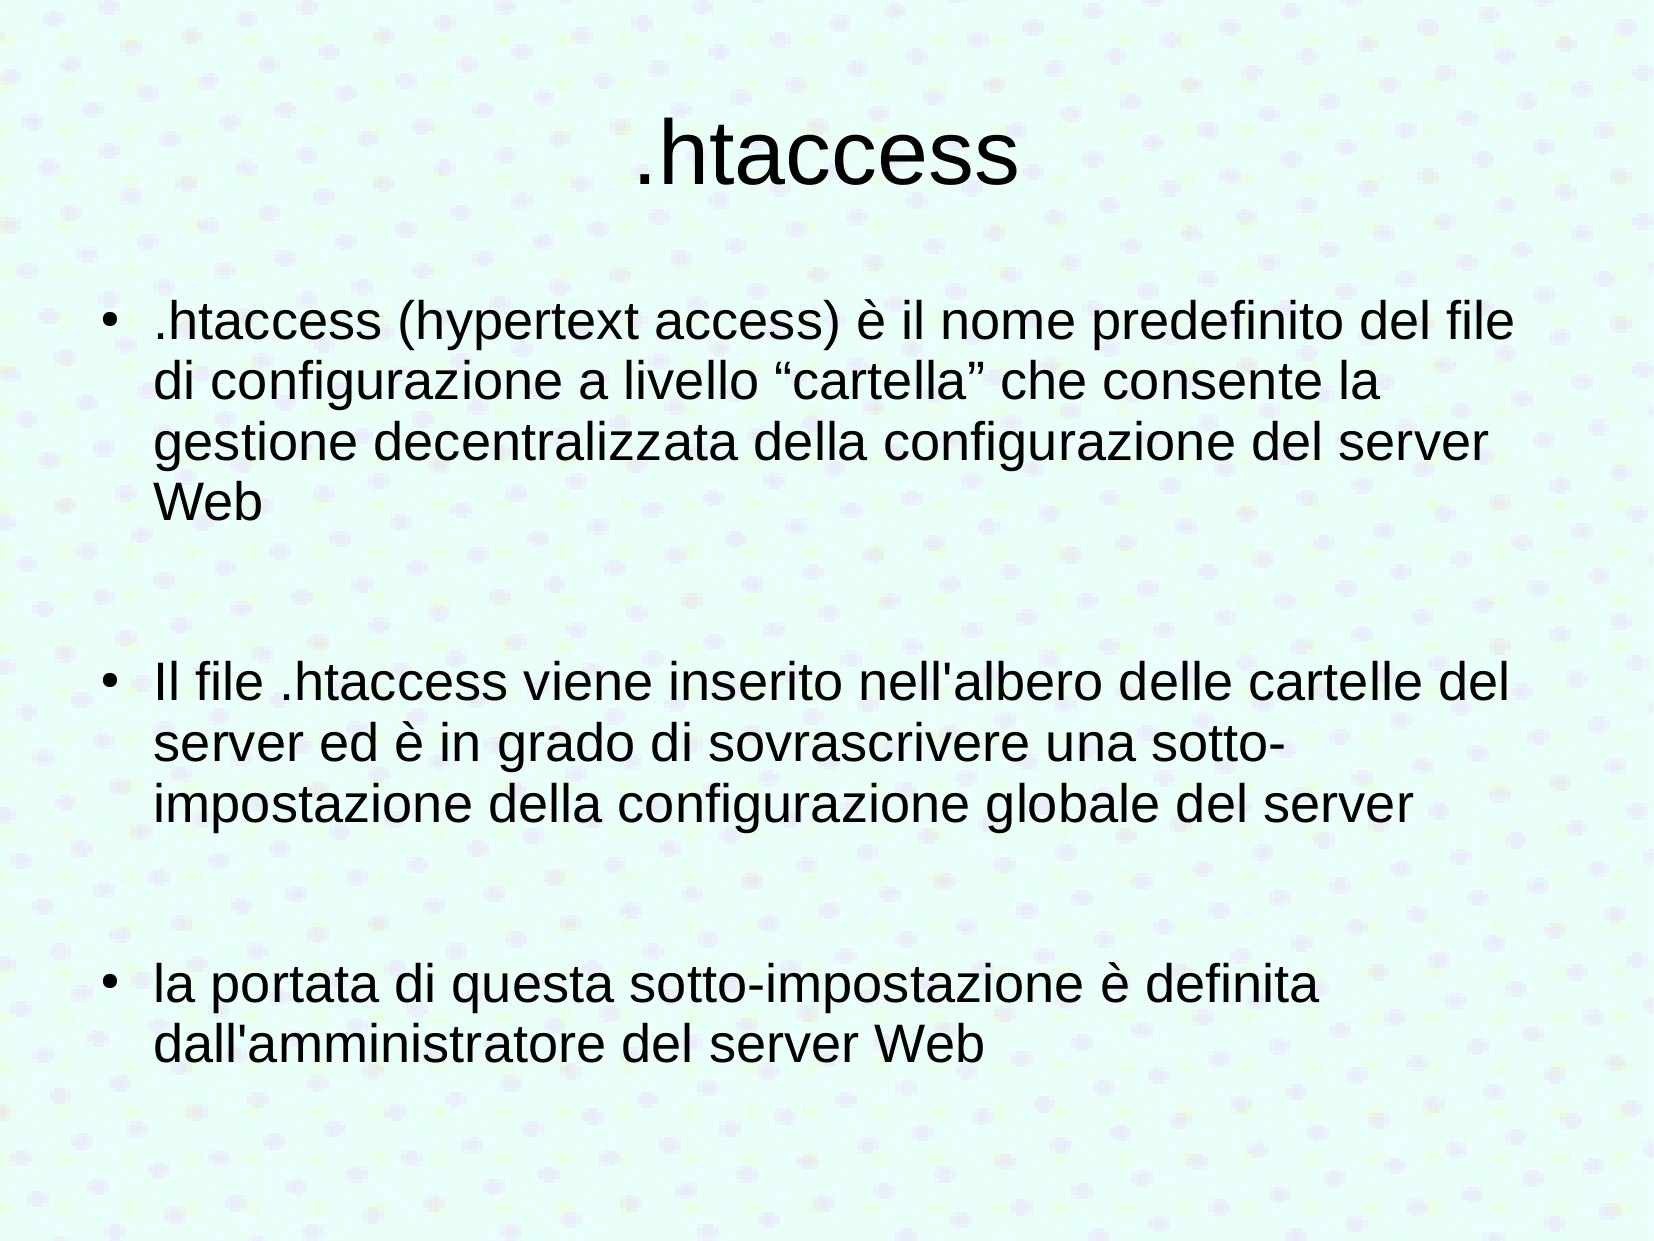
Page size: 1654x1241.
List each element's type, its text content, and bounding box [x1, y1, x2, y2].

title .htaccess [82, 56, 1571, 250]
list .htaccess (hypertext access) è il nome predefinito del file di configurazione a livello “cartella” che consente la gestione decentralizzata della configurazione del server Web Il file .htaccess viene inserito nell'albero delle cartelle del server ed è in grado di sovrascrivere una sotto-impostazione della configurazione globale del server la portata di questa sotto-impostazione è definita dall'amministratore del server Web [82, 290, 1565, 1094]
picture [0, 0, 1654, 1241]
